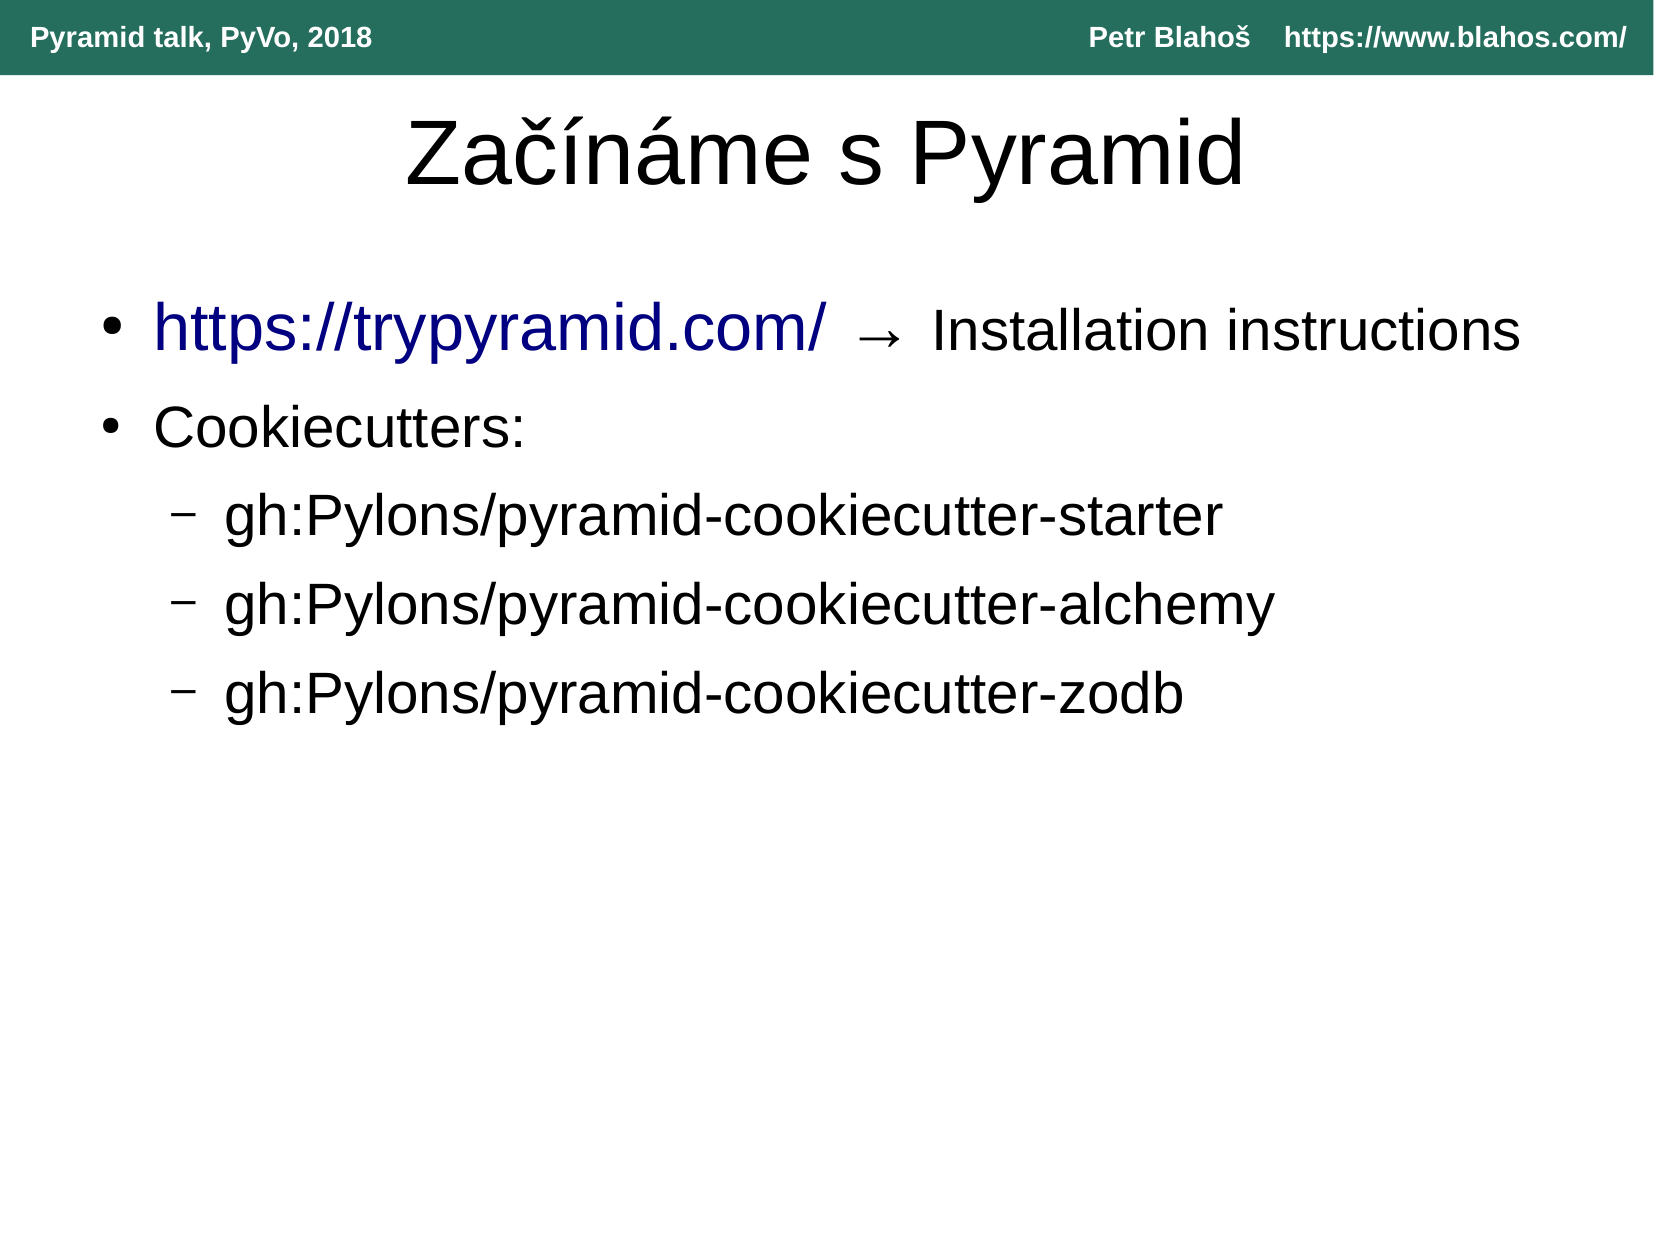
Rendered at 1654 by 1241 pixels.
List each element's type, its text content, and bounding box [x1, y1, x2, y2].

title Začínáme s Pyramid [82, 49, 1571, 257]
list https://trypyramid.com/ → Installation instructions Cookiecutters: gh:Pylons/pyramid-cookiecutter-starter gh:Pylons/pyramid-cookiecutter-alchemy gh:Pylons/pyramid-cookiecutter-zodb [82, 290, 1571, 1010]
